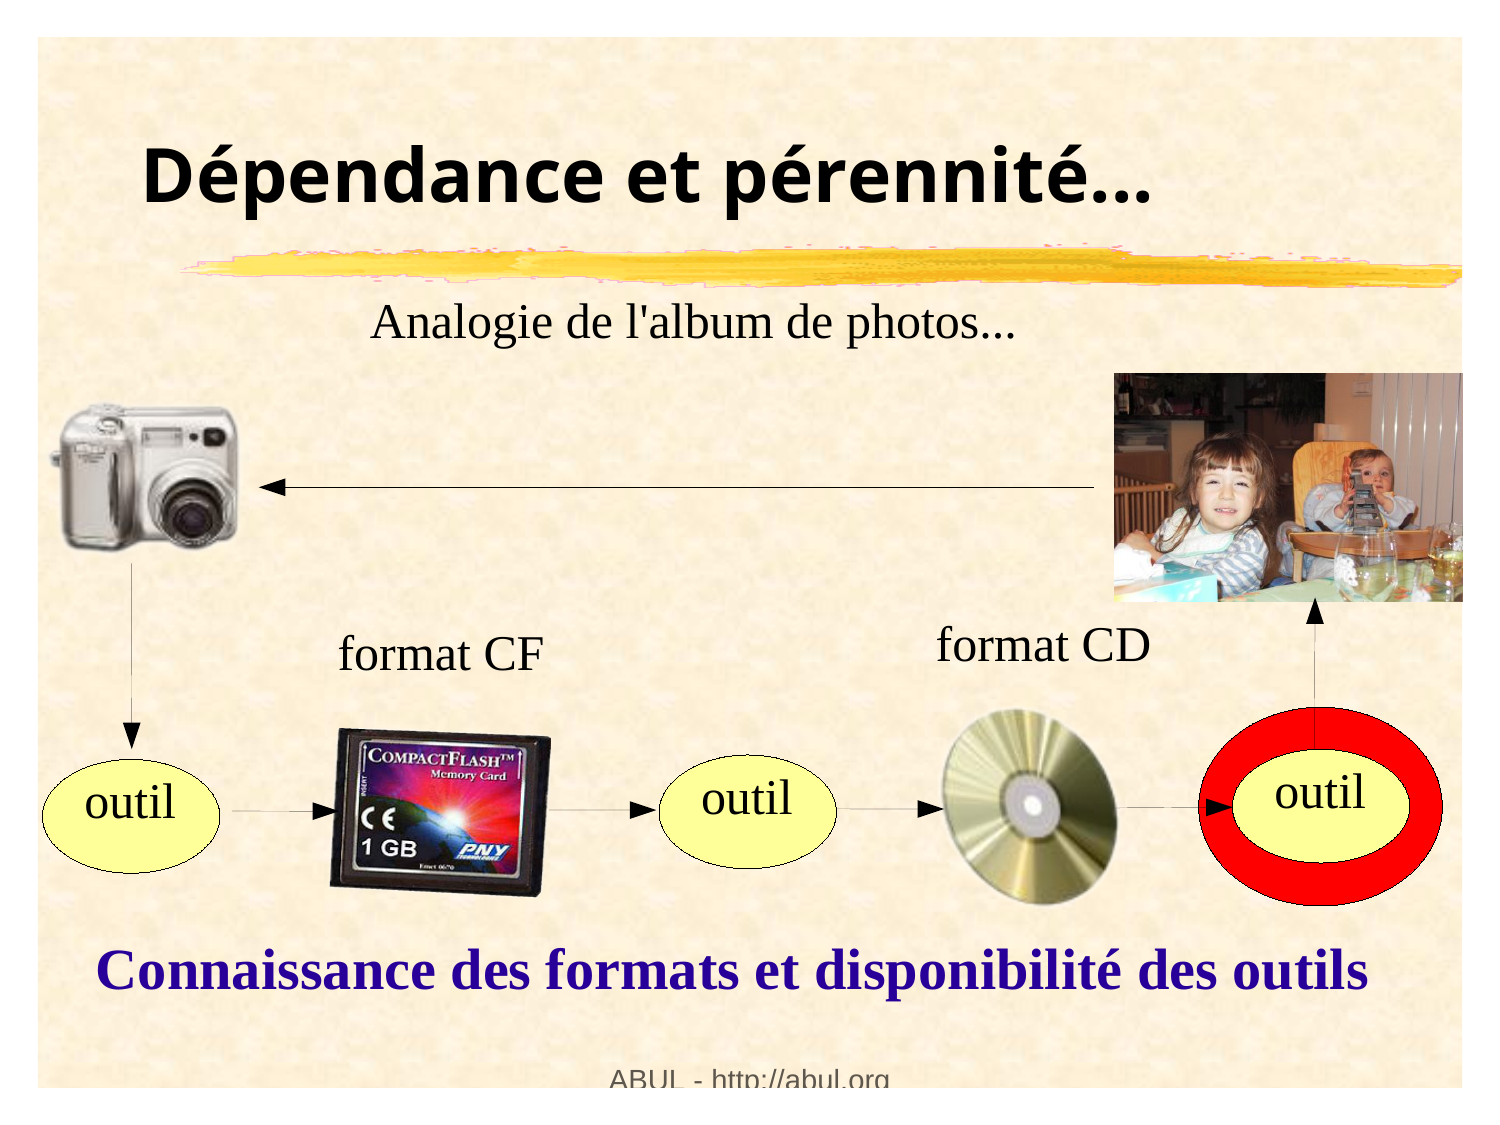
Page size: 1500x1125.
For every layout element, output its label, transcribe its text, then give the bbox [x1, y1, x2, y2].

text_box [1198, 707, 1443, 906]
text_box outil [1274, 764, 1379, 836]
picture [716, 1076, 723, 1088]
text_box outil [701, 769, 806, 842]
picture [788, 1082, 795, 1088]
picture [852, 1076, 860, 1088]
text_box [659, 754, 837, 869]
picture [748, 1076, 755, 1088]
text_box outil [84, 774, 190, 846]
picture [614, 1073, 621, 1082]
picture [806, 1076, 813, 1088]
text_box format CF [337, 625, 586, 698]
text_box format CD [935, 617, 1192, 689]
title Dépendance et pérennité... [125, 37, 1372, 310]
picture [732, 1076, 737, 1088]
picture [37, 37, 1463, 1088]
text_box Analogie de l'album de photos... [369, 293, 1189, 366]
picture [612, 1084, 624, 1088]
text_box Connaissance des formats et disponibilité des outils [95, 937, 1463, 1046]
picture [633, 1072, 642, 1078]
picture [633, 1081, 643, 1088]
text_box [42, 759, 220, 874]
picture [878, 1076, 886, 1088]
